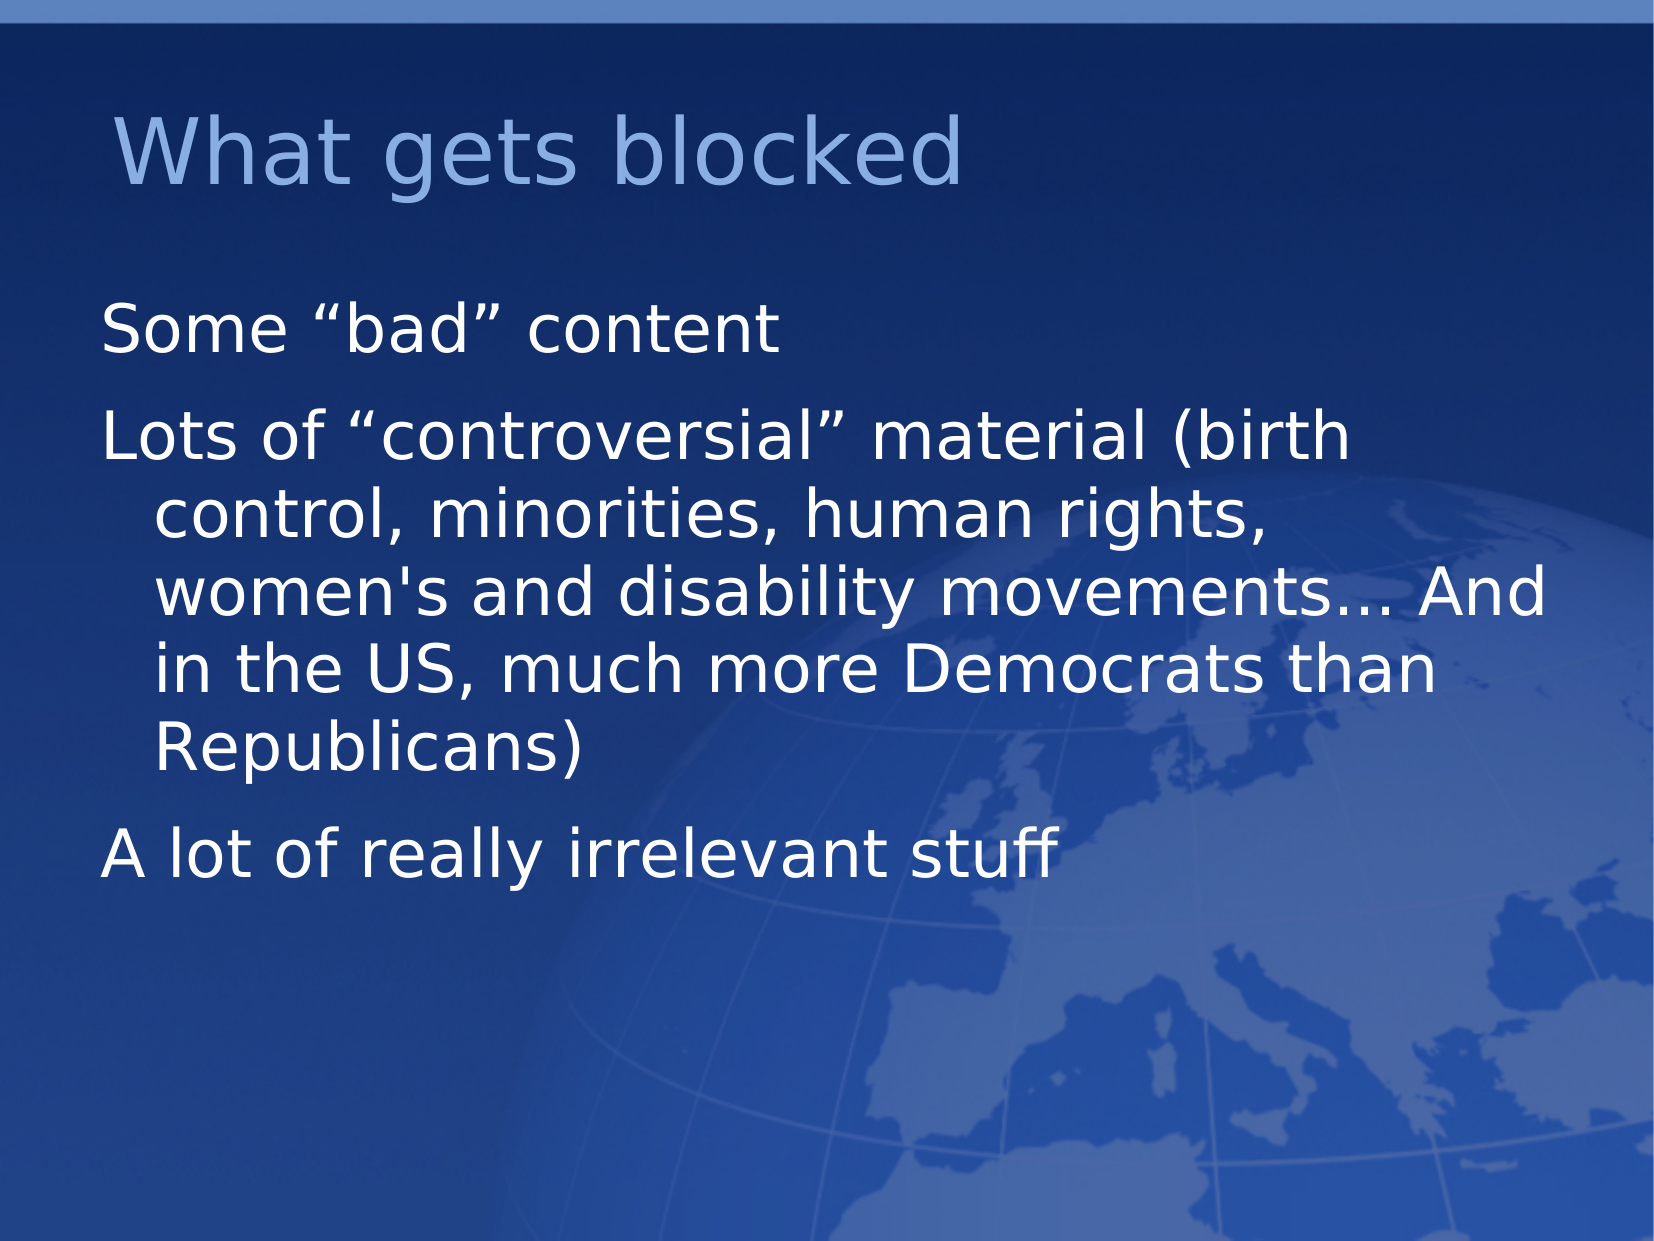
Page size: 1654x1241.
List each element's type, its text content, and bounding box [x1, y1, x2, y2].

picture [0, 0, 1654, 1241]
title What gets blocked [82, 56, 1571, 250]
list Some “bad” content Lots of “controversial” material (birth control, minorities, human rights, women's and disability movements... And in the US, much more Democrats than Republicans) A lot of really irrelevant stuff [82, 290, 1571, 1094]
